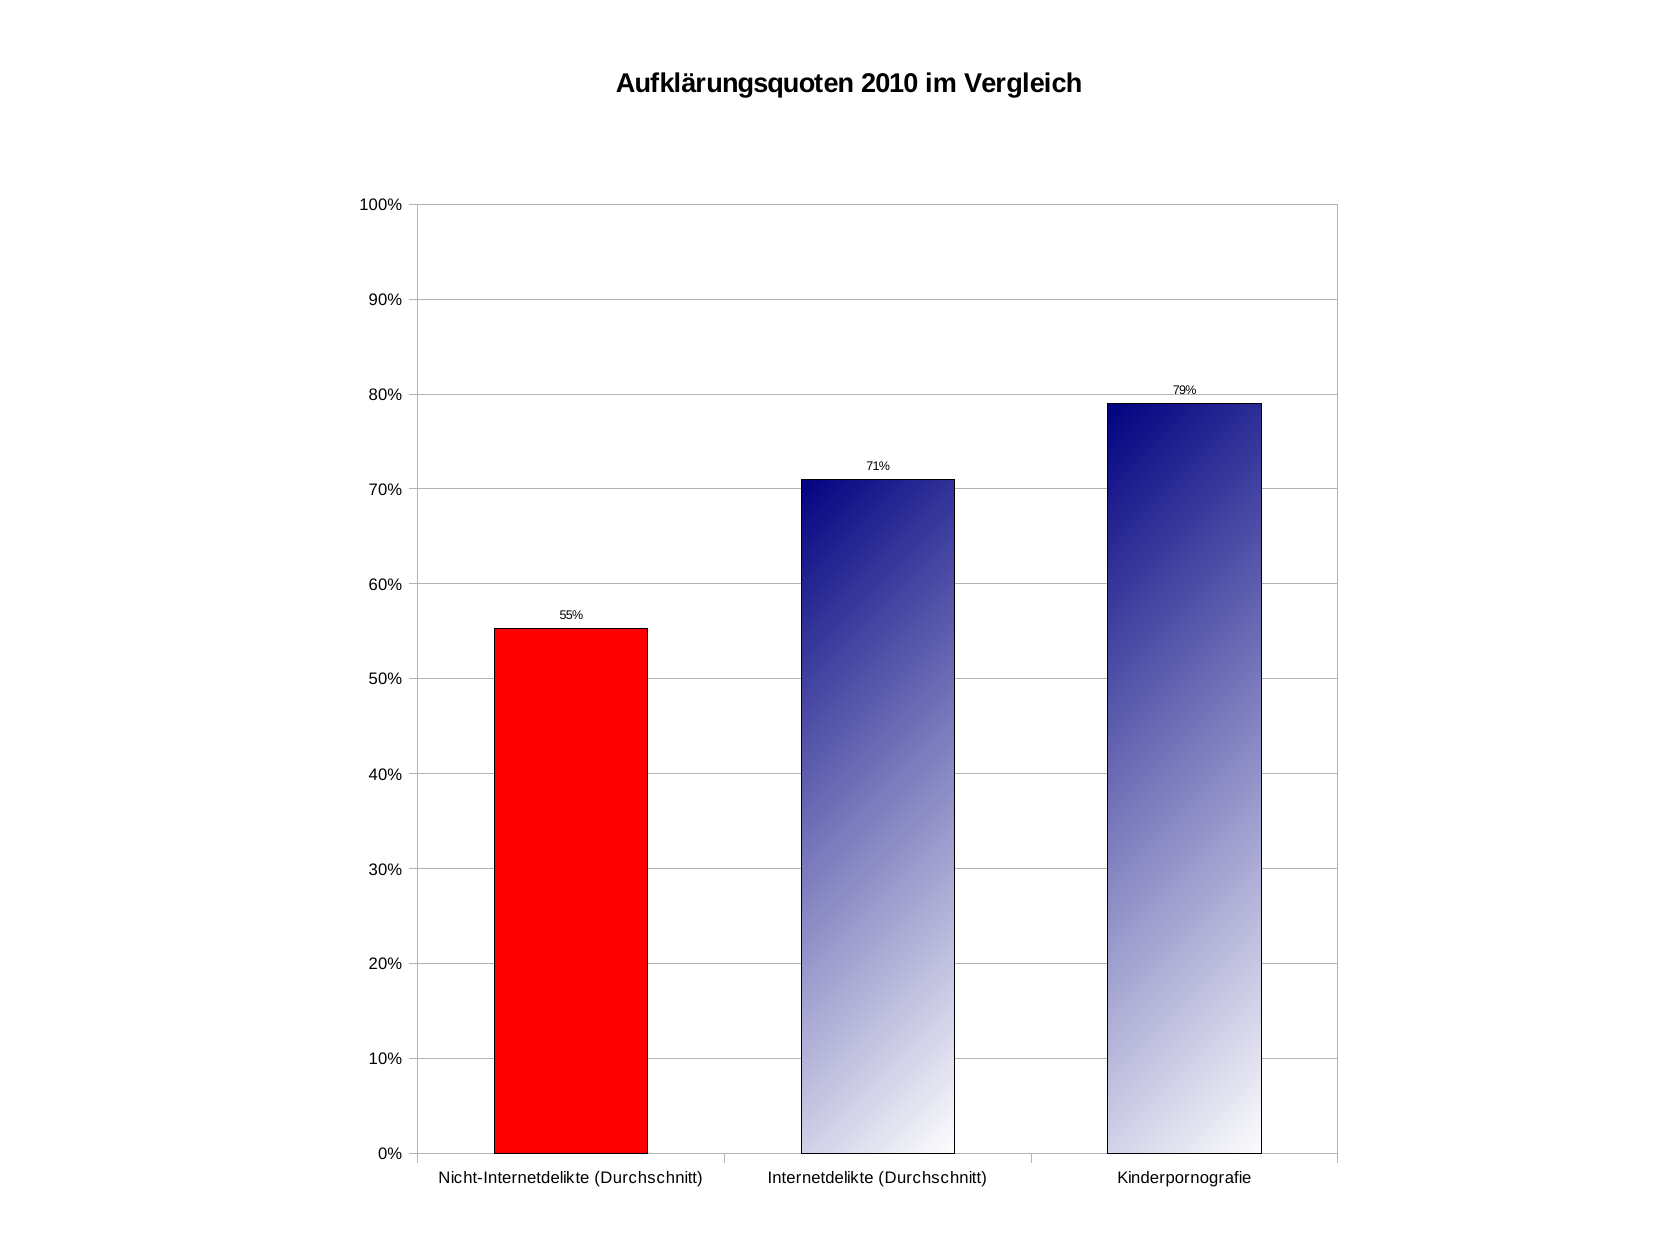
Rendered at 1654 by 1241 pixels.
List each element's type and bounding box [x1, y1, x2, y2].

chart [338, 29, 1359, 1211]
